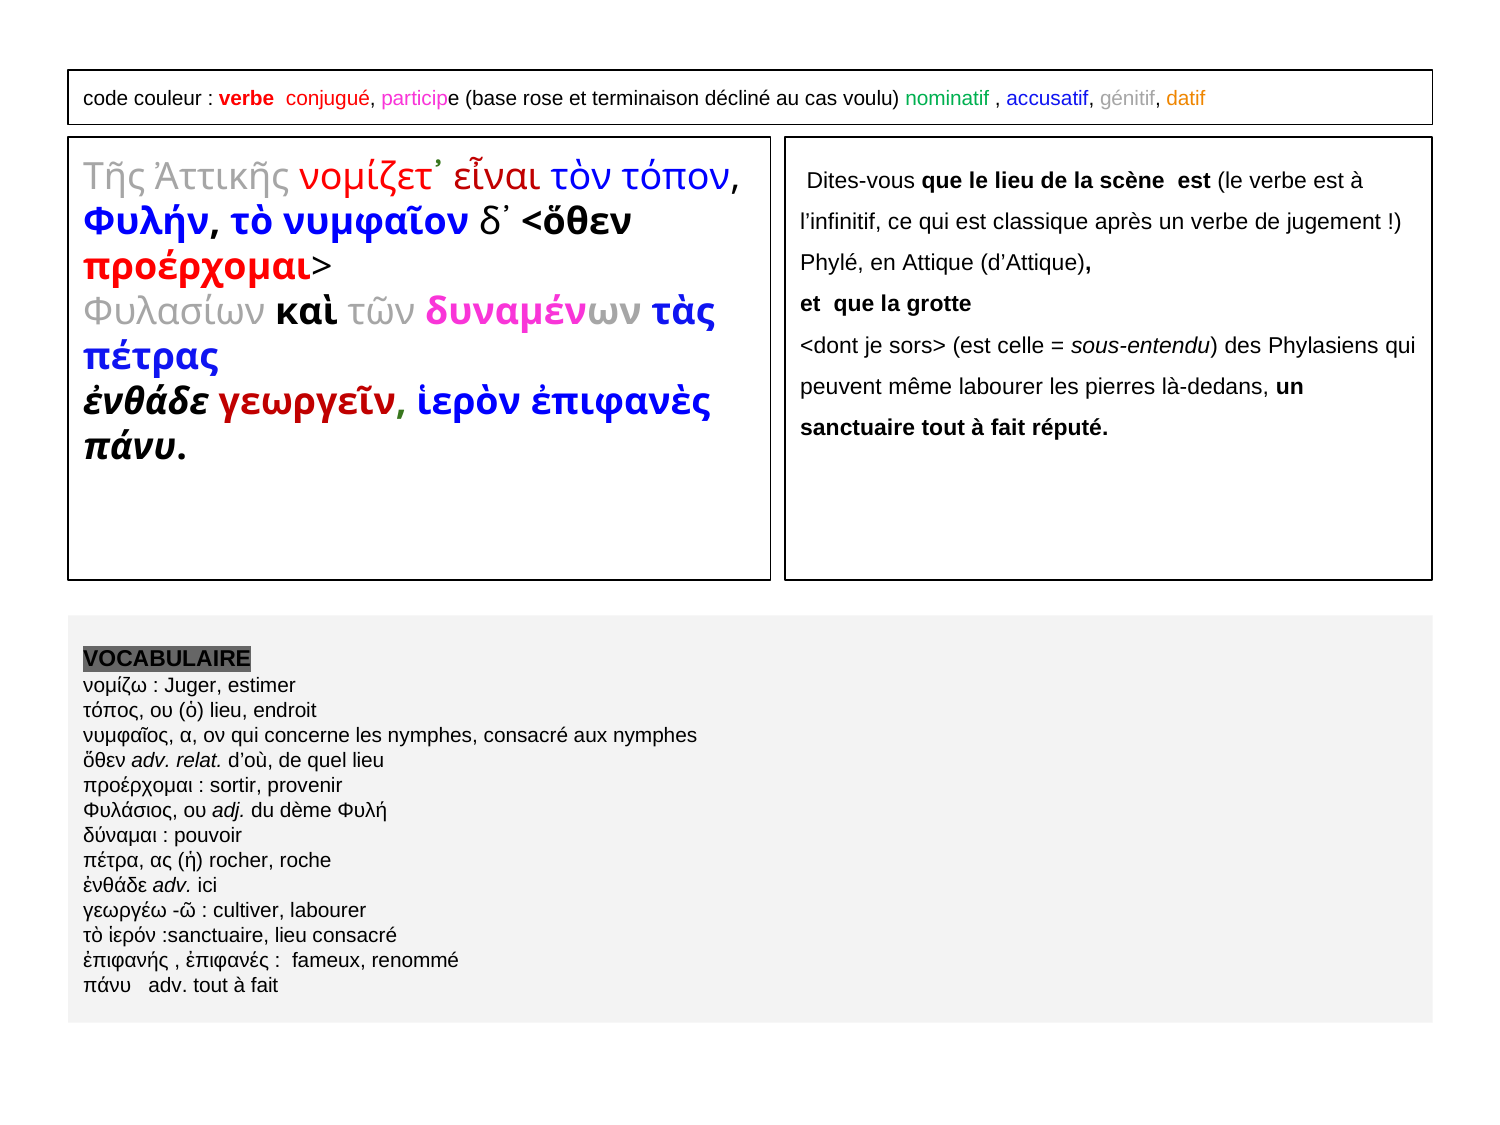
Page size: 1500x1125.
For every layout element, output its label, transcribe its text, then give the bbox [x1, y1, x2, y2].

text_box Dites-vous que le lieu de la scène est (le verbe est à l’infinitif, ce qui est classique après un verbe de jugement !) Phylé, en Attique (d’Attique), et que la grotte <dont je sors> (est celle = sous-entendu) des Phylasiens qui peuvent même labourer les pierres là-dedans, un sanctuaire tout à fait réputé. [785, 136, 1432, 581]
text_box Τῆς Ἀττικῆς νομίζετ᾽ εἶναι τὸν τόπον, Φυλήν, τὸ νυμφαῖον δ᾽ <ὅθεν προέρχομαι> Φυλασίων καὶ τῶν δυναμένων τὰς πέτρας ἐνθάδε γεωργεῖν, ἱερὸν ἐπιφανὲς πάνυ. [68, 136, 771, 581]
text_box VOCABULAIRE νομίζω : Juger, estimer τόπος, ου (ὁ) lieu, endroit νυμφαῖος, α, ον qui concerne les nymphes, consacré aux nymphes ὅθεν adv. relat. d’où, de quel lieu προέρχομαι : sortir, provenir Φυλάσιος, ου adj. du dème Φυλή δύναμαι : pouvoir πέτρα, ας (ἡ) rocher, roche ἐνθάδε adv. ici γεωργέω -ῶ : cultiver, labourer τὸ ἱερόν :sanctuaire, lieu consacré ἐπιφανής , ἐπιφανές : fameux, renommé πάνυ adv. tout à fait [68, 615, 1433, 1023]
text_box code couleur : verbe conjugué, participe (base rose et terminaison décliné au cas voulu) nominatif , accusatif, génitif, datif [68, 70, 1433, 125]
